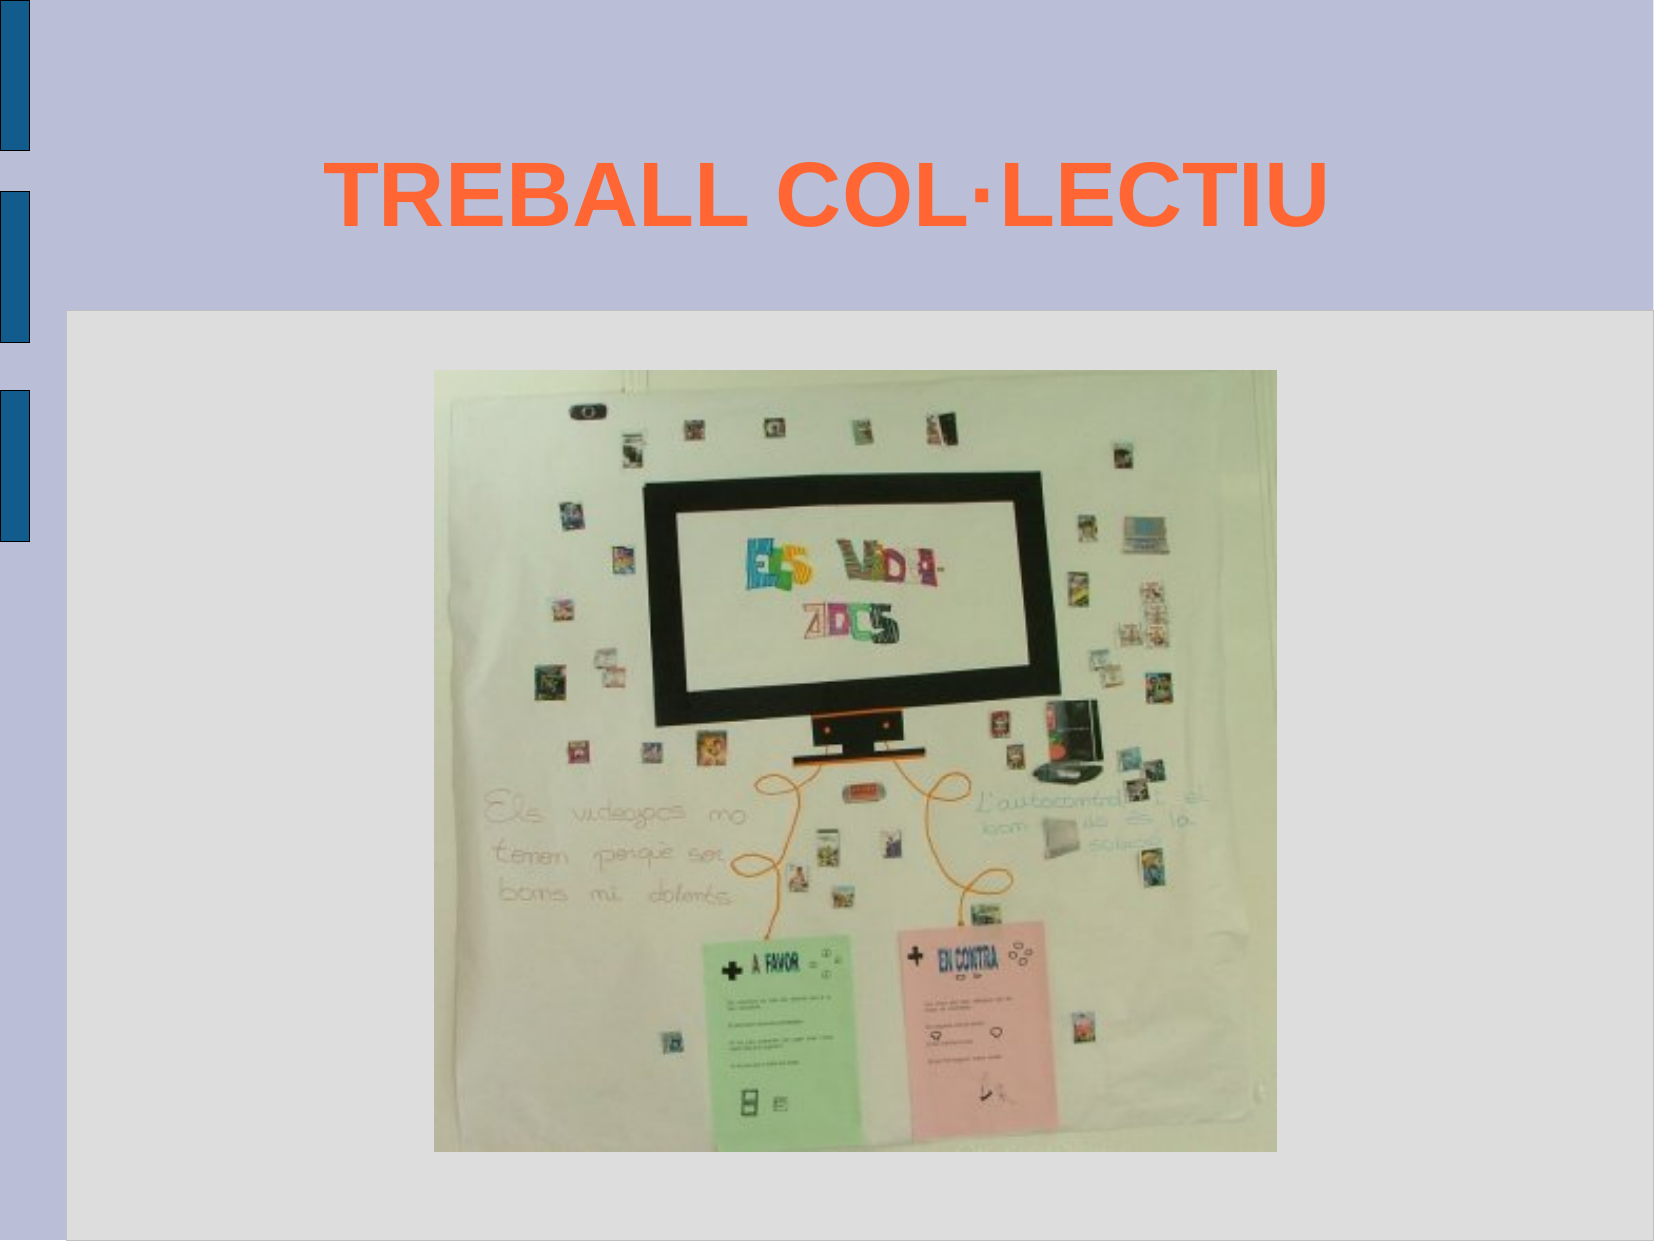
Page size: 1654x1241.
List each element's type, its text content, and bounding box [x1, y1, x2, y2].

picture [434, 370, 1277, 1152]
title TREBALL COL·LECTIU [121, 91, 1534, 299]
